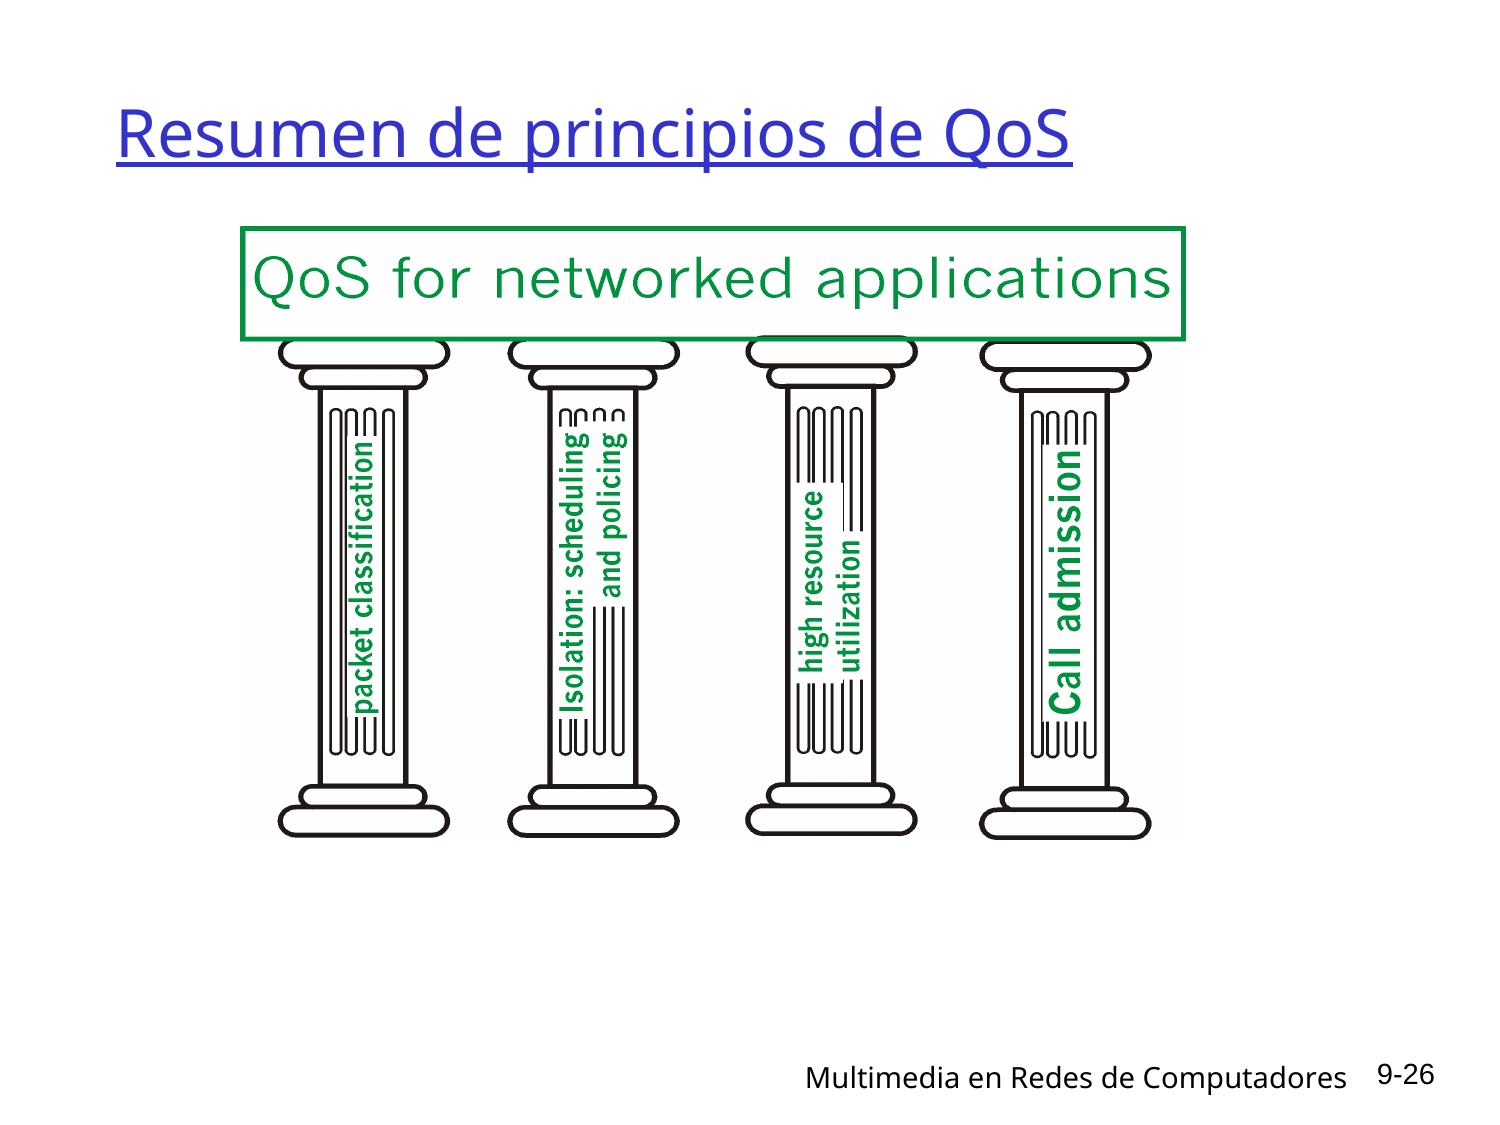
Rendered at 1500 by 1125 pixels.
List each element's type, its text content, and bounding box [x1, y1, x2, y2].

title Resumen de principios de QoS [101, 59, 1377, 203]
picture [240, 226, 1186, 840]
